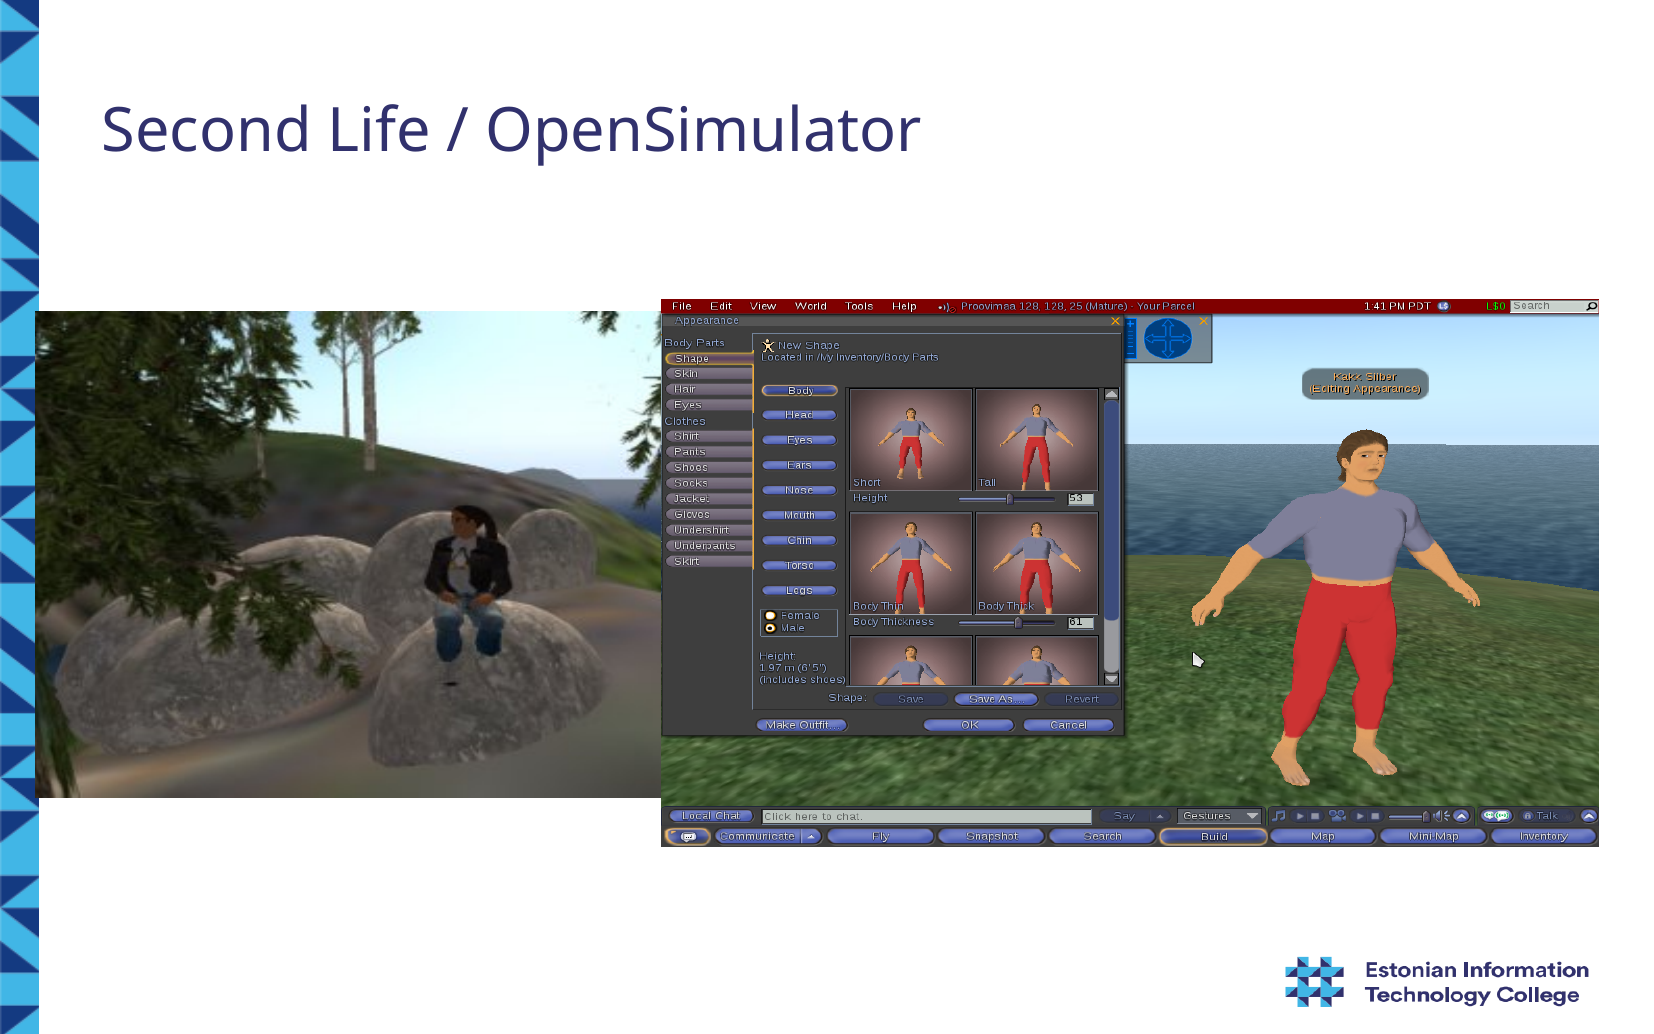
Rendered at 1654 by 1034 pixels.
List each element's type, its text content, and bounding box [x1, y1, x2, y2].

picture [35, 299, 1599, 847]
title Second Life / OpenSimulator [101, 41, 1224, 214]
